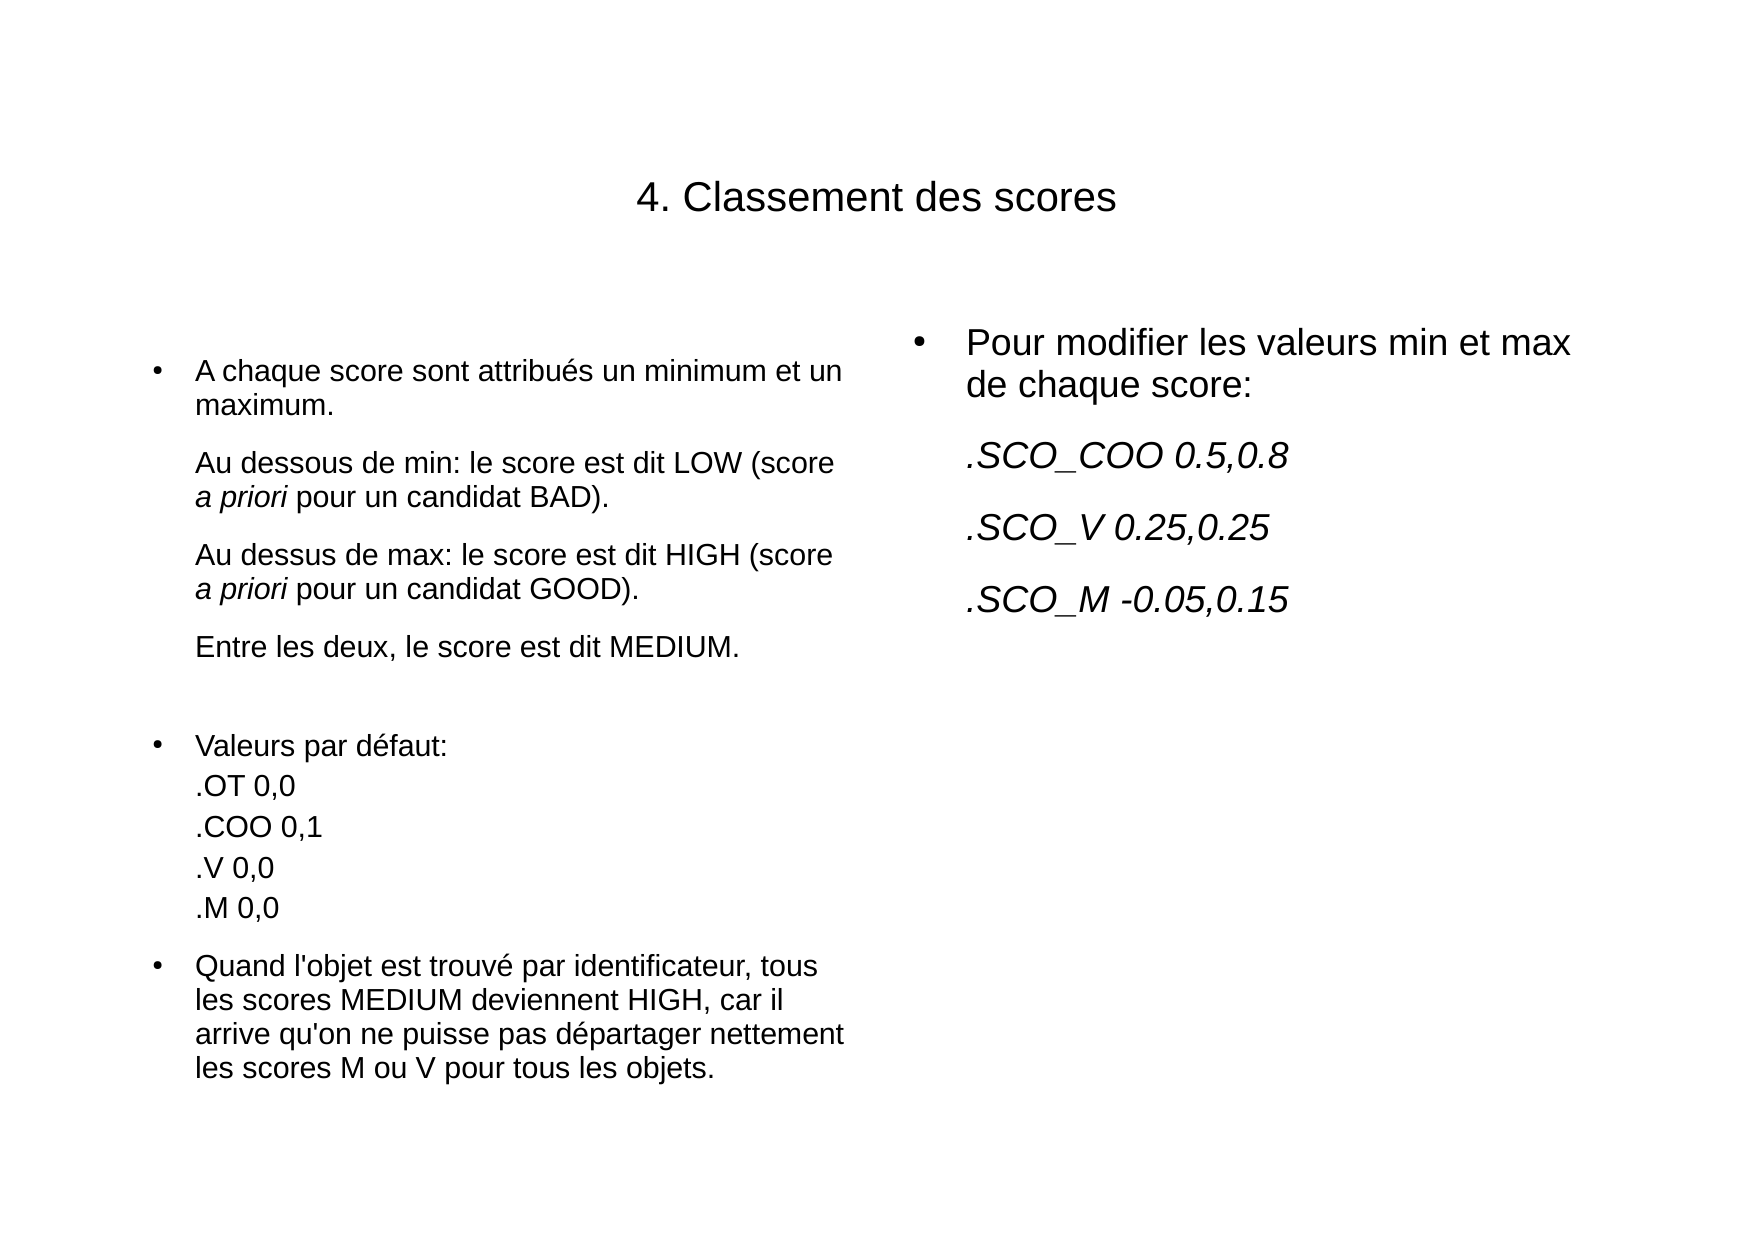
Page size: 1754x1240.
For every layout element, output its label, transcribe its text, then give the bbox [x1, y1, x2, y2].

list A chaque score sont attribués un minimum et un maximum. Au dessous de min: le score est dit LOW (score a priori pour un candidat BAD). Au dessus de max: le score est dit HIGH (score a priori pour un candidat GOOD). Entre les deux, le score est dit MEDIUM. Valeurs par défaut: .OT 0,0 .COO 0,1 .V 0,0 .M 0,0 Quand l'objet est trouvé par identificateur, tous les scores MEDIUM deviennent HIGH, car il arrive qu'on ne puisse pas départager nettement les scores M ou V pour tous les objets. [137, 354, 857, 1095]
list Pour modifier les valeurs min et max de chaque score: .SCO_COO 0.5,0.8 .SCO_V 0.25,0.25 .SCO_M -0.05,0.15 [895, 321, 1614, 1062]
title 4. Classement des scores [140, 111, 1614, 284]
